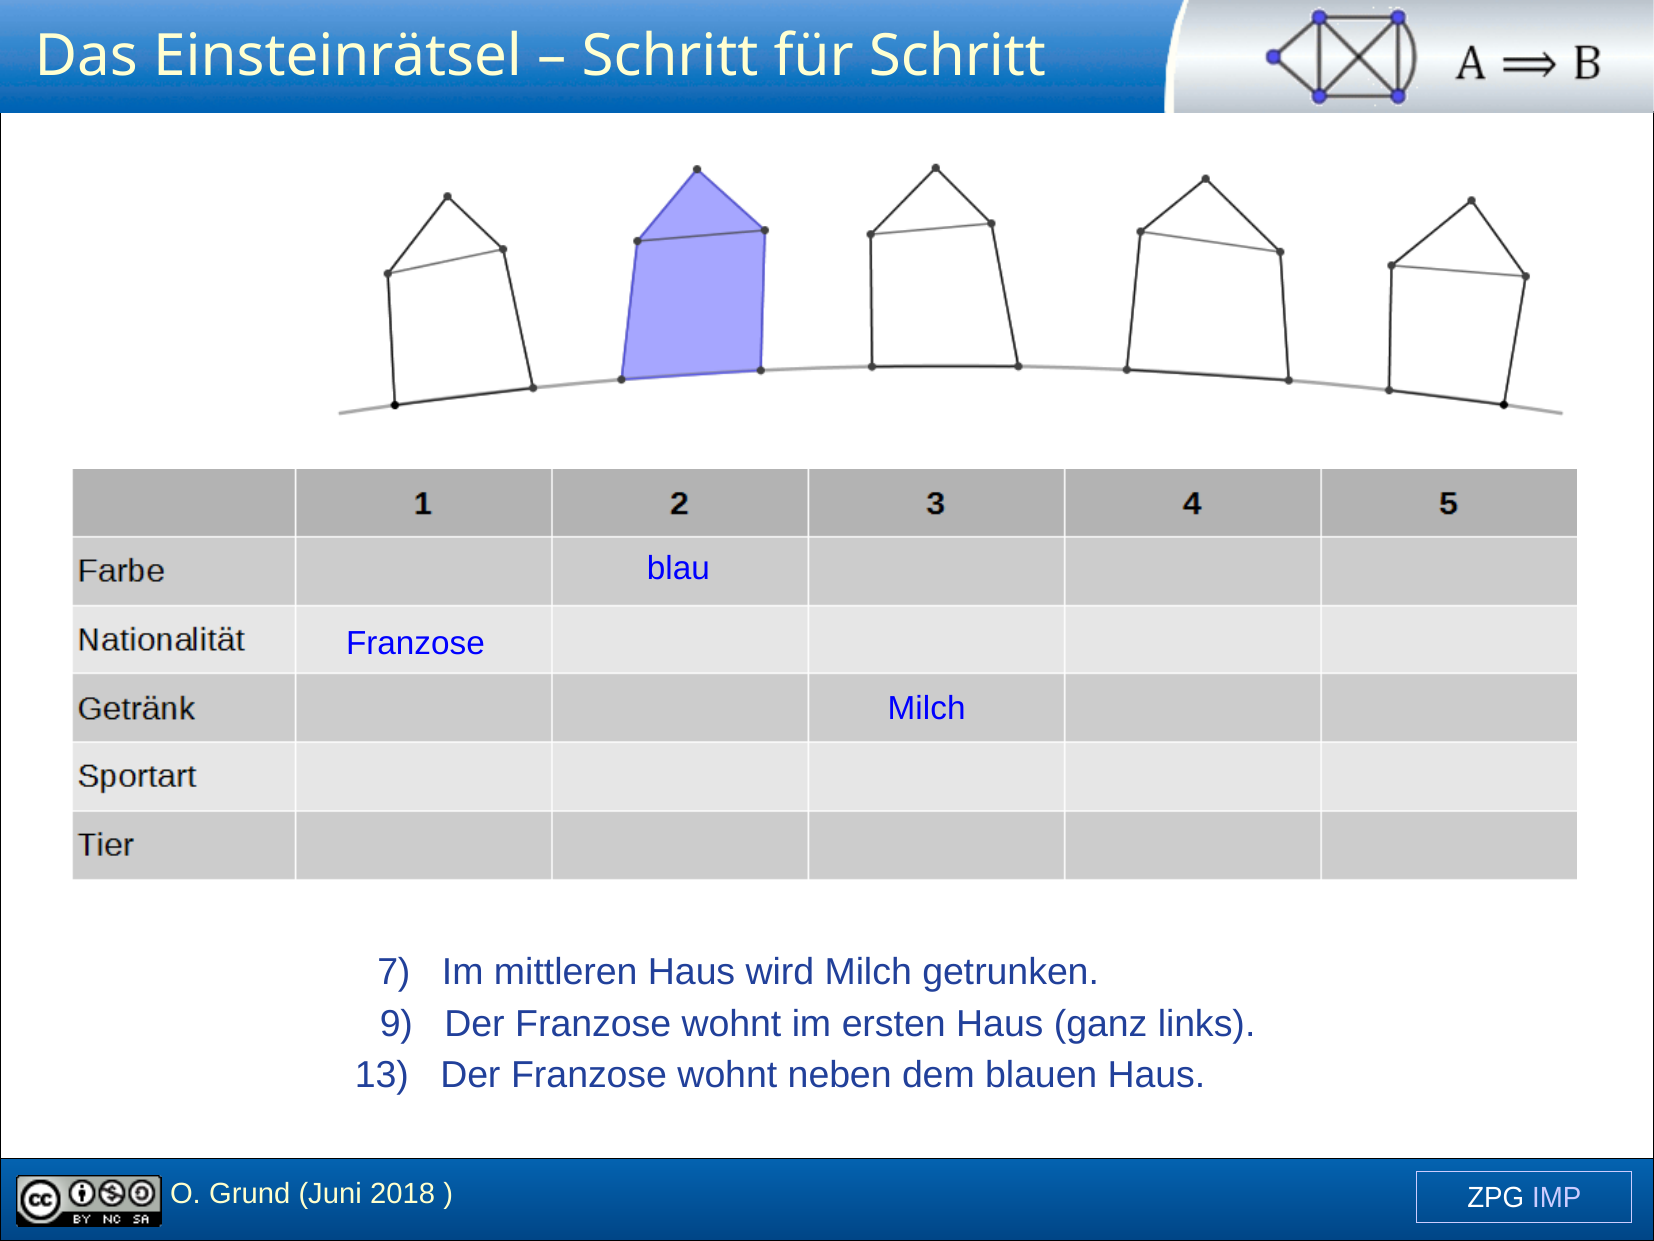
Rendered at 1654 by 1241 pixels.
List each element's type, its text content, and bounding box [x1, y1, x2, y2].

text_box blau [632, 542, 725, 595]
text_box 13) Der Franzose wohnt neben dem blauen Haus. [245, 1046, 1442, 1118]
picture [330, 145, 1575, 430]
text_box Milch [872, 681, 995, 739]
picture [16, 1175, 162, 1227]
picture [70, 469, 1577, 881]
text_box 9) Der Franzose wohnt im ersten Haus (ganz links). [270, 988, 1420, 1057]
title Das Einsteinrätsel – Schritt für Schritt [34, 14, 1151, 92]
text_box Franzose [331, 616, 500, 669]
text_box 7) Im mittleren Haus wird Milch getrunken. [245, 932, 1407, 1047]
picture [0, 0, 1654, 113]
